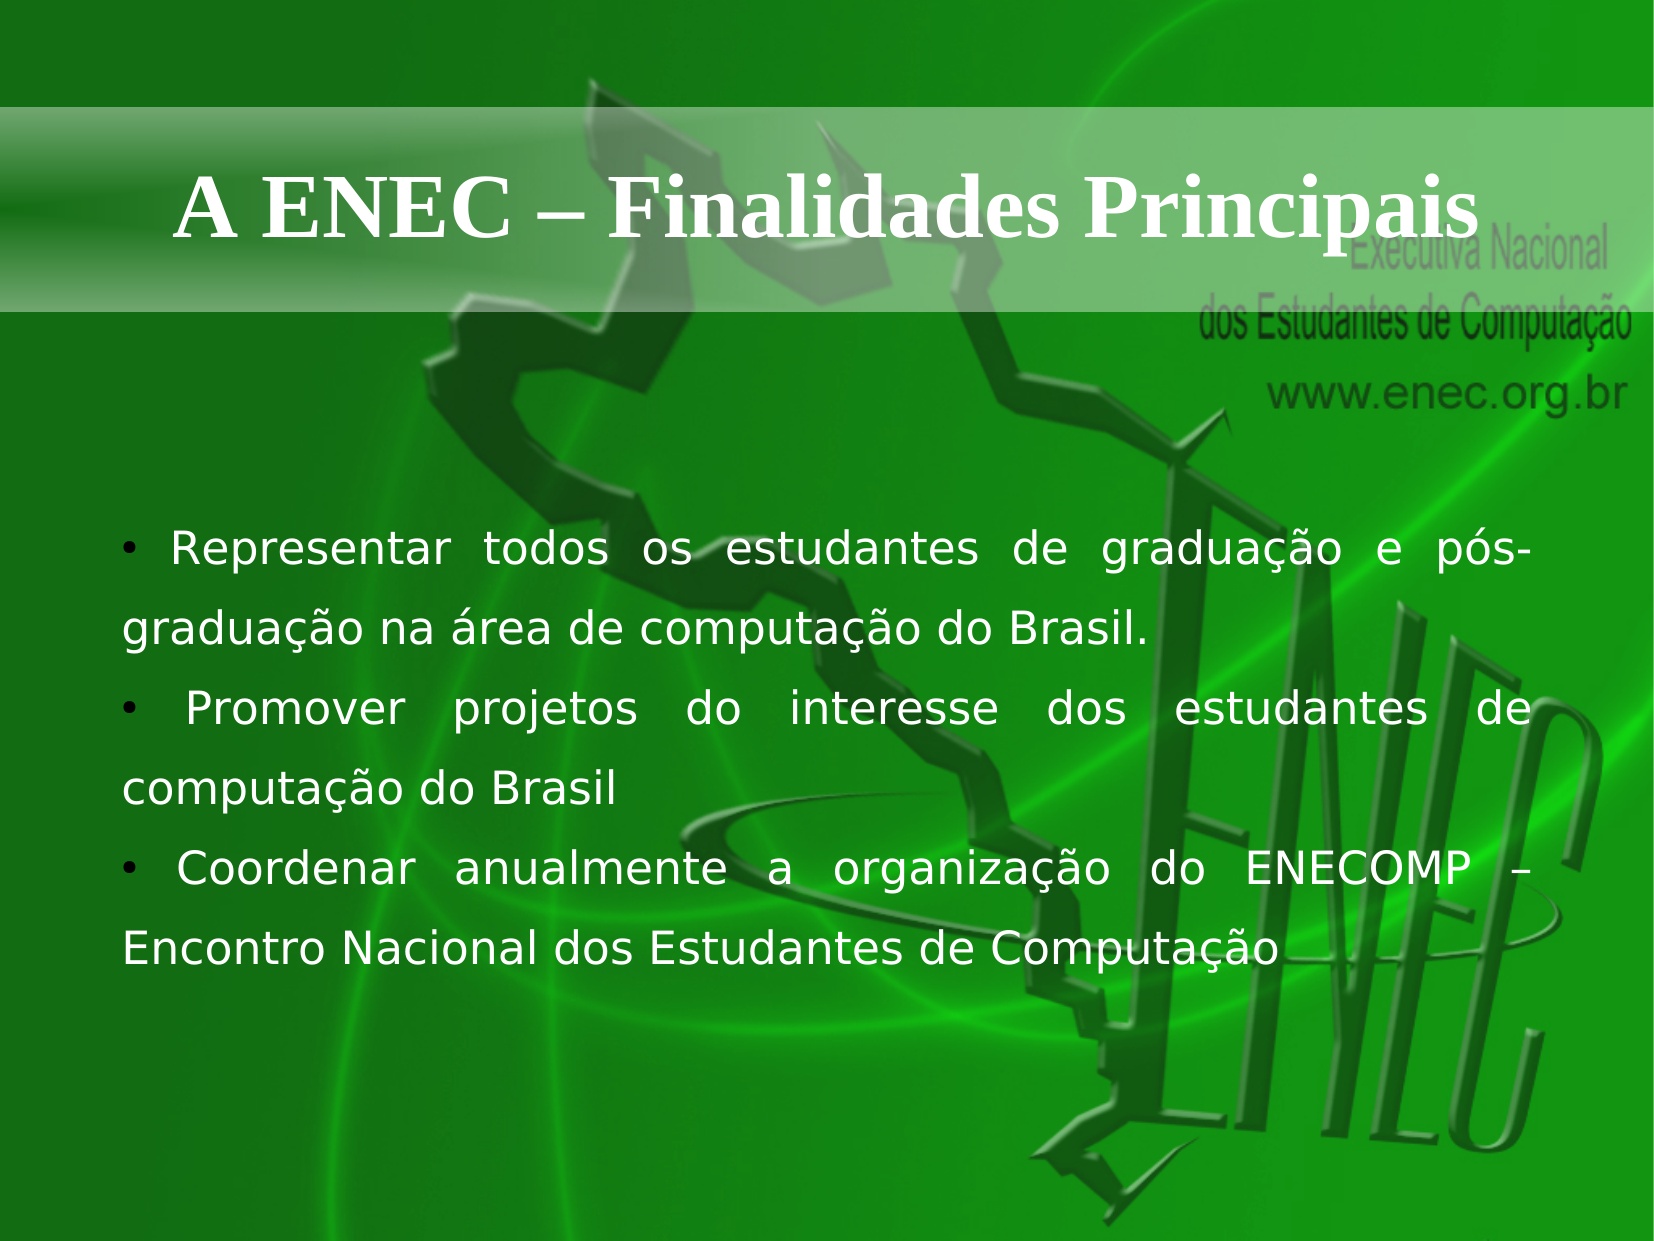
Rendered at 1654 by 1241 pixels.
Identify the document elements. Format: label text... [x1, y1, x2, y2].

title A ENEC – Finalidades Principais [121, 103, 1534, 311]
text_box Representar todos os estudantes de graduação e pós-graduação na área de computação do Brasil. Promover projetos do interesse dos estudantes de computação do Brasil Coordenar anualmente a organização do ENECOMP – Encontro Nacional dos Estudantes de Computação [121, 344, 1534, 1127]
